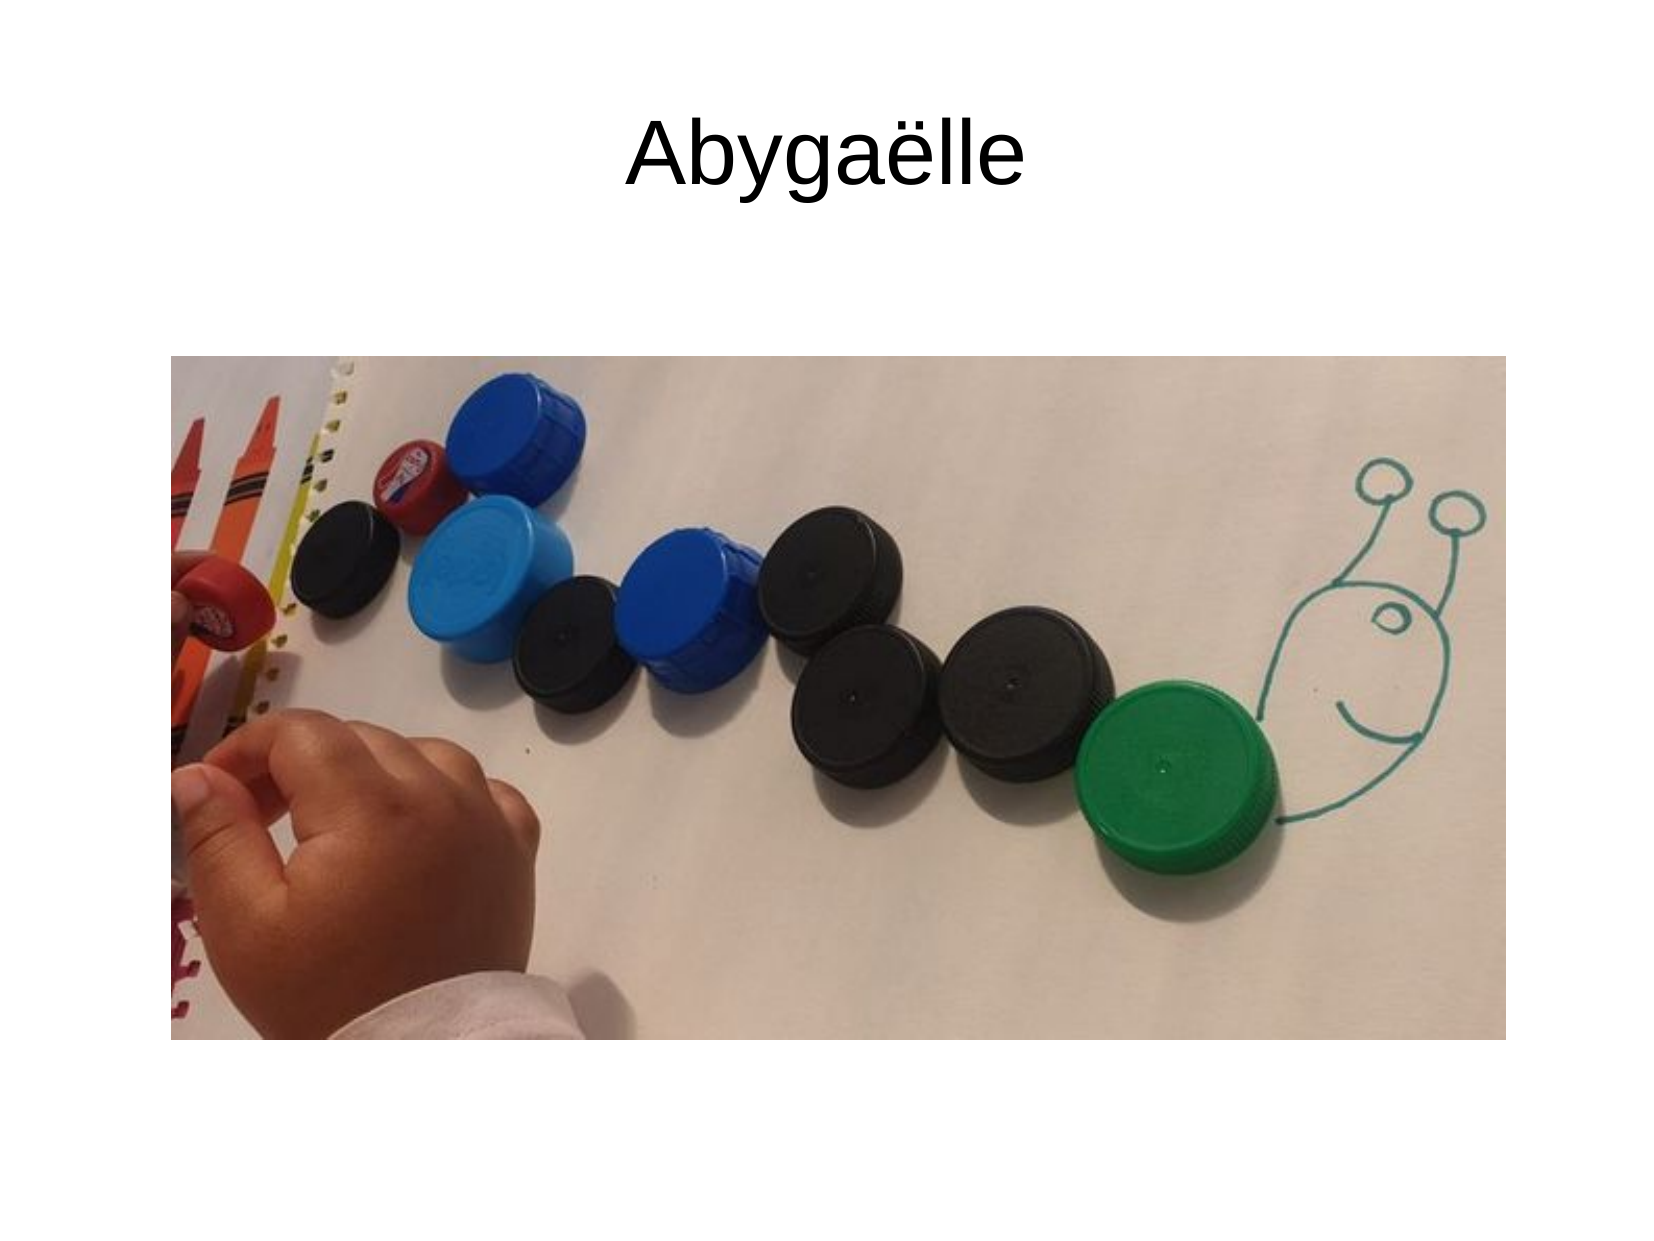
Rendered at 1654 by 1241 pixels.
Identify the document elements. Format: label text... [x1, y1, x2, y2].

title Abygaëlle [82, 49, 1571, 257]
picture [171, 356, 1506, 1040]
